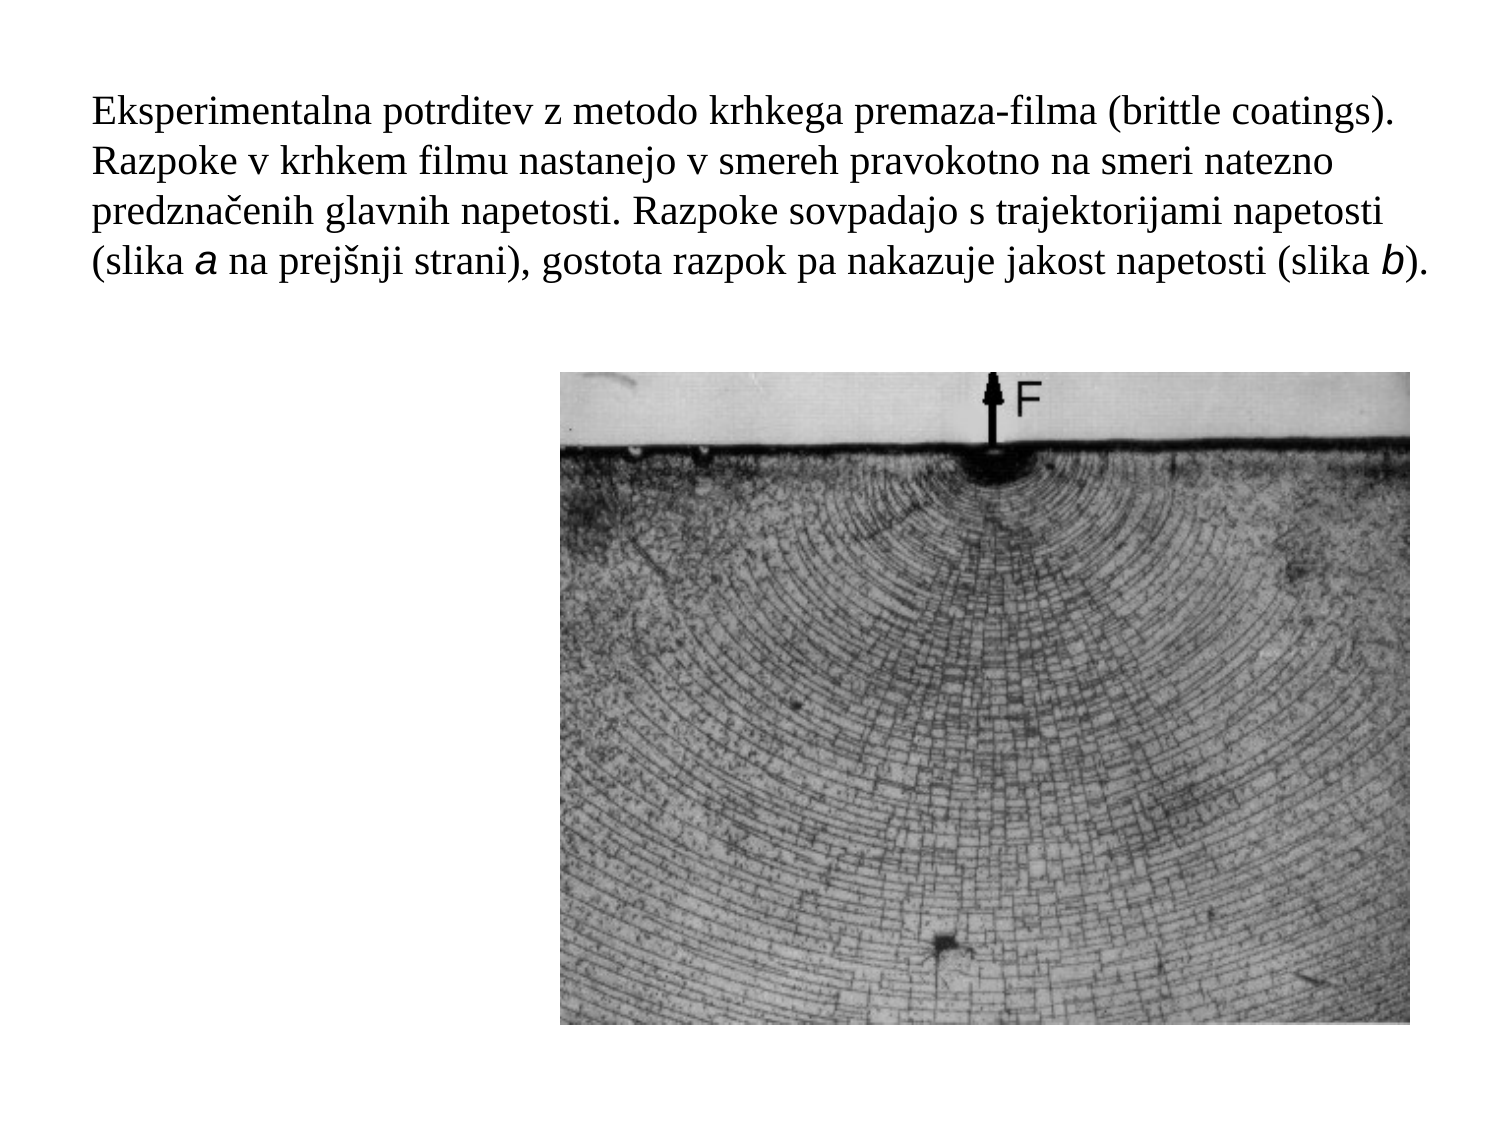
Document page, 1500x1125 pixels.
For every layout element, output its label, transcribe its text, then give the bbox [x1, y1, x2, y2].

text_box Eksperimentalna potrditev z metodo krhkega premaza-filma (brittle coatings). Razpoke v krhkem filmu nastanejo v smereh pravokotno na smeri natezno predznačenih glavnih napetosti. Razpoke sovpadajo s trajektorijami napetosti (slika a na prejšnji strani), gostota razpok pa nakazuje jakost napetosti (slika b). [76, 74, 1459, 291]
picture [560, 372, 1410, 1026]
